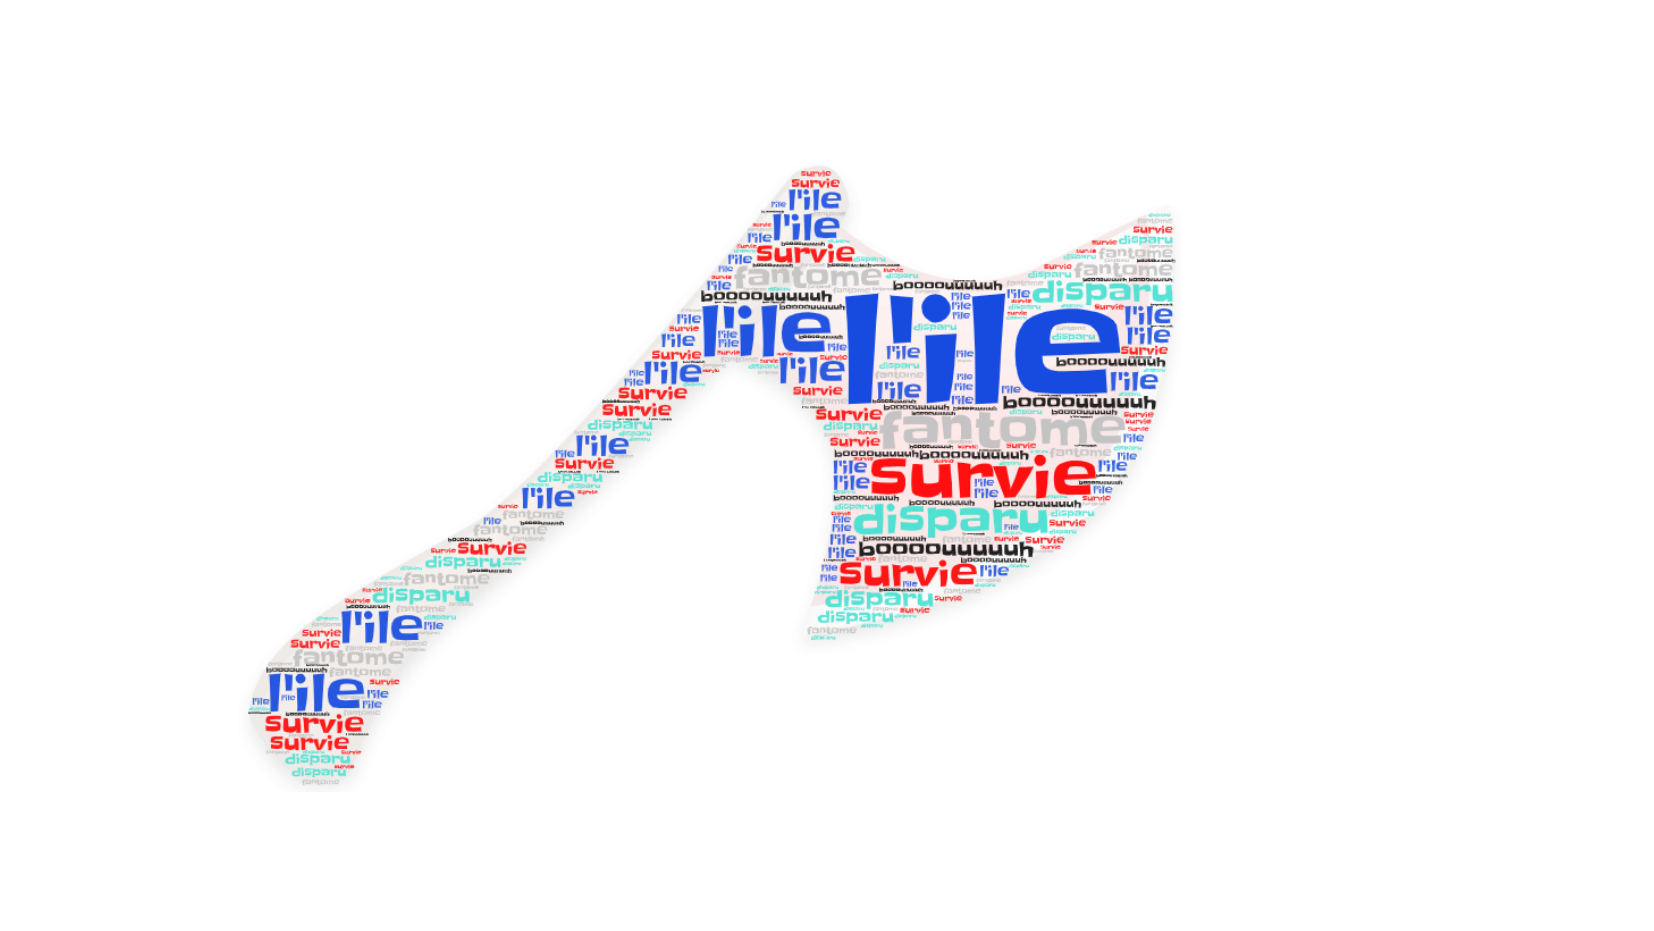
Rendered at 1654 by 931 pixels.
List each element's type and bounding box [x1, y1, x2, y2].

picture [232, 153, 1182, 792]
